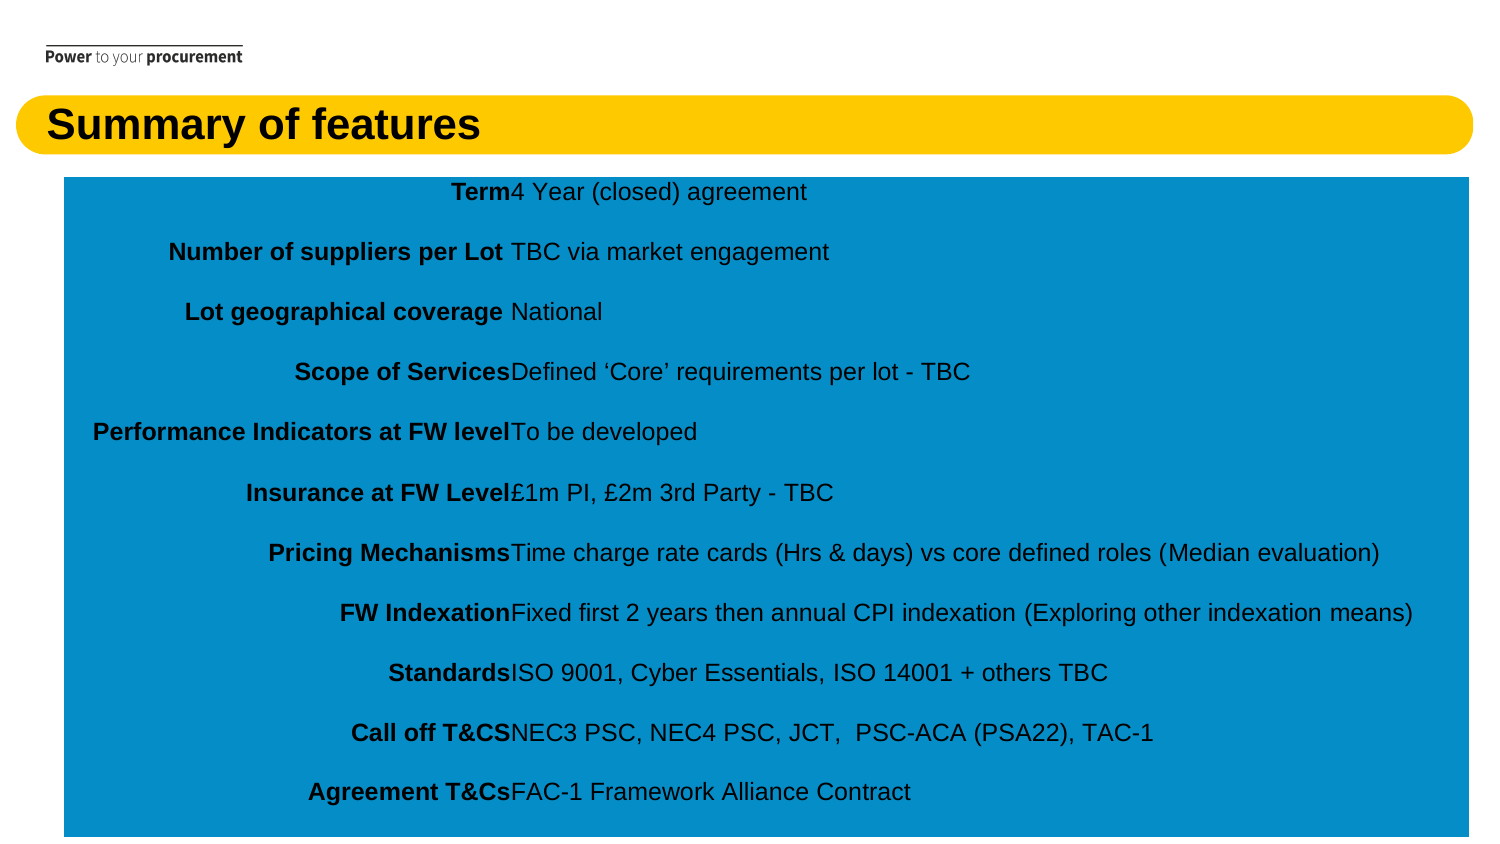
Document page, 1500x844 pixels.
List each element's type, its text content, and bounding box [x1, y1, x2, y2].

table_cell Time charge rate cards (Hrs & days) vs core defined roles (Median evaluation) [511, 539, 1469, 599]
table_cell National [511, 298, 1469, 358]
table_cell Number of suppliers per Lot [64, 237, 511, 298]
table_cell To be developed [511, 418, 1469, 478]
table_cell Lot geographical coverage [64, 298, 511, 358]
table_header 4 Year (closed) agreement [511, 177, 1469, 237]
table_cell FW Indexation [64, 599, 511, 659]
table_cell £1m PI, £2m 3rd Party - TBC [511, 478, 1469, 539]
table_cell Standards [64, 659, 511, 718]
table_cell Defined ‘Core’ requirements per lot - TBC [511, 358, 1469, 418]
table_cell Performance Indicators at FW level [64, 418, 511, 478]
table_cell Fixed first 2 years then annual CPI indexation (Exploring other indexation means) [511, 599, 1469, 659]
table_cell Call off T&CS [64, 718, 511, 777]
table_cell Scope of Services [64, 358, 511, 418]
table_cell ISO 9001, Cyber Essentials, ISO 14001 + others TBC [511, 659, 1469, 718]
table_cell NEC3 PSC, NEC4 PSC, JCT, PSC-ACA (PSA22), TAC-1 [511, 718, 1469, 777]
table_cell FAC-1 Framework Alliance Contract [511, 777, 1469, 837]
table_cell Pricing Mechanisms [64, 539, 511, 599]
table_cell Insurance at FW Level [64, 478, 511, 539]
table_header Term [64, 177, 511, 237]
table_cell TBC via market engagement [511, 237, 1469, 298]
table_cell Agreement T&Cs [64, 777, 511, 837]
title Summary of features [46, 95, 1226, 200]
